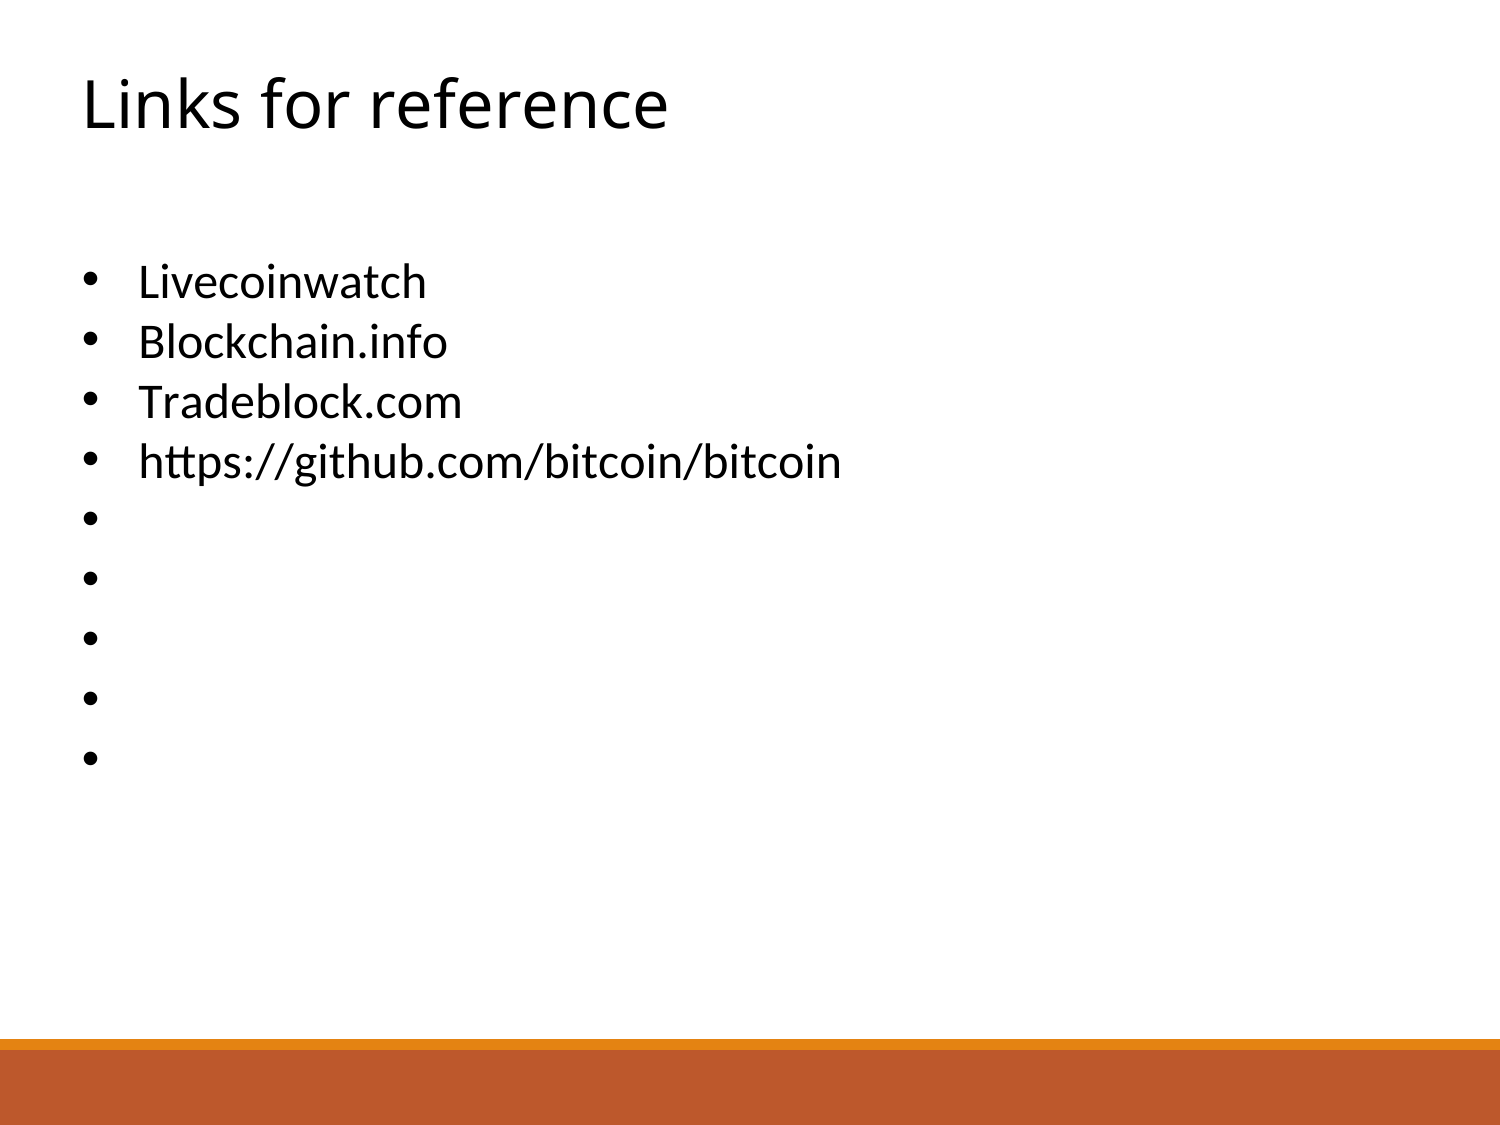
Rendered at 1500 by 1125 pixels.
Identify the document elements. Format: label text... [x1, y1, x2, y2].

text_box Links for reference [66, 53, 1295, 241]
text_box Livecoinwatch Blockchain.info Tradeblock.com https://github.com/bitcoin/bitcoin [66, 240, 1136, 802]
